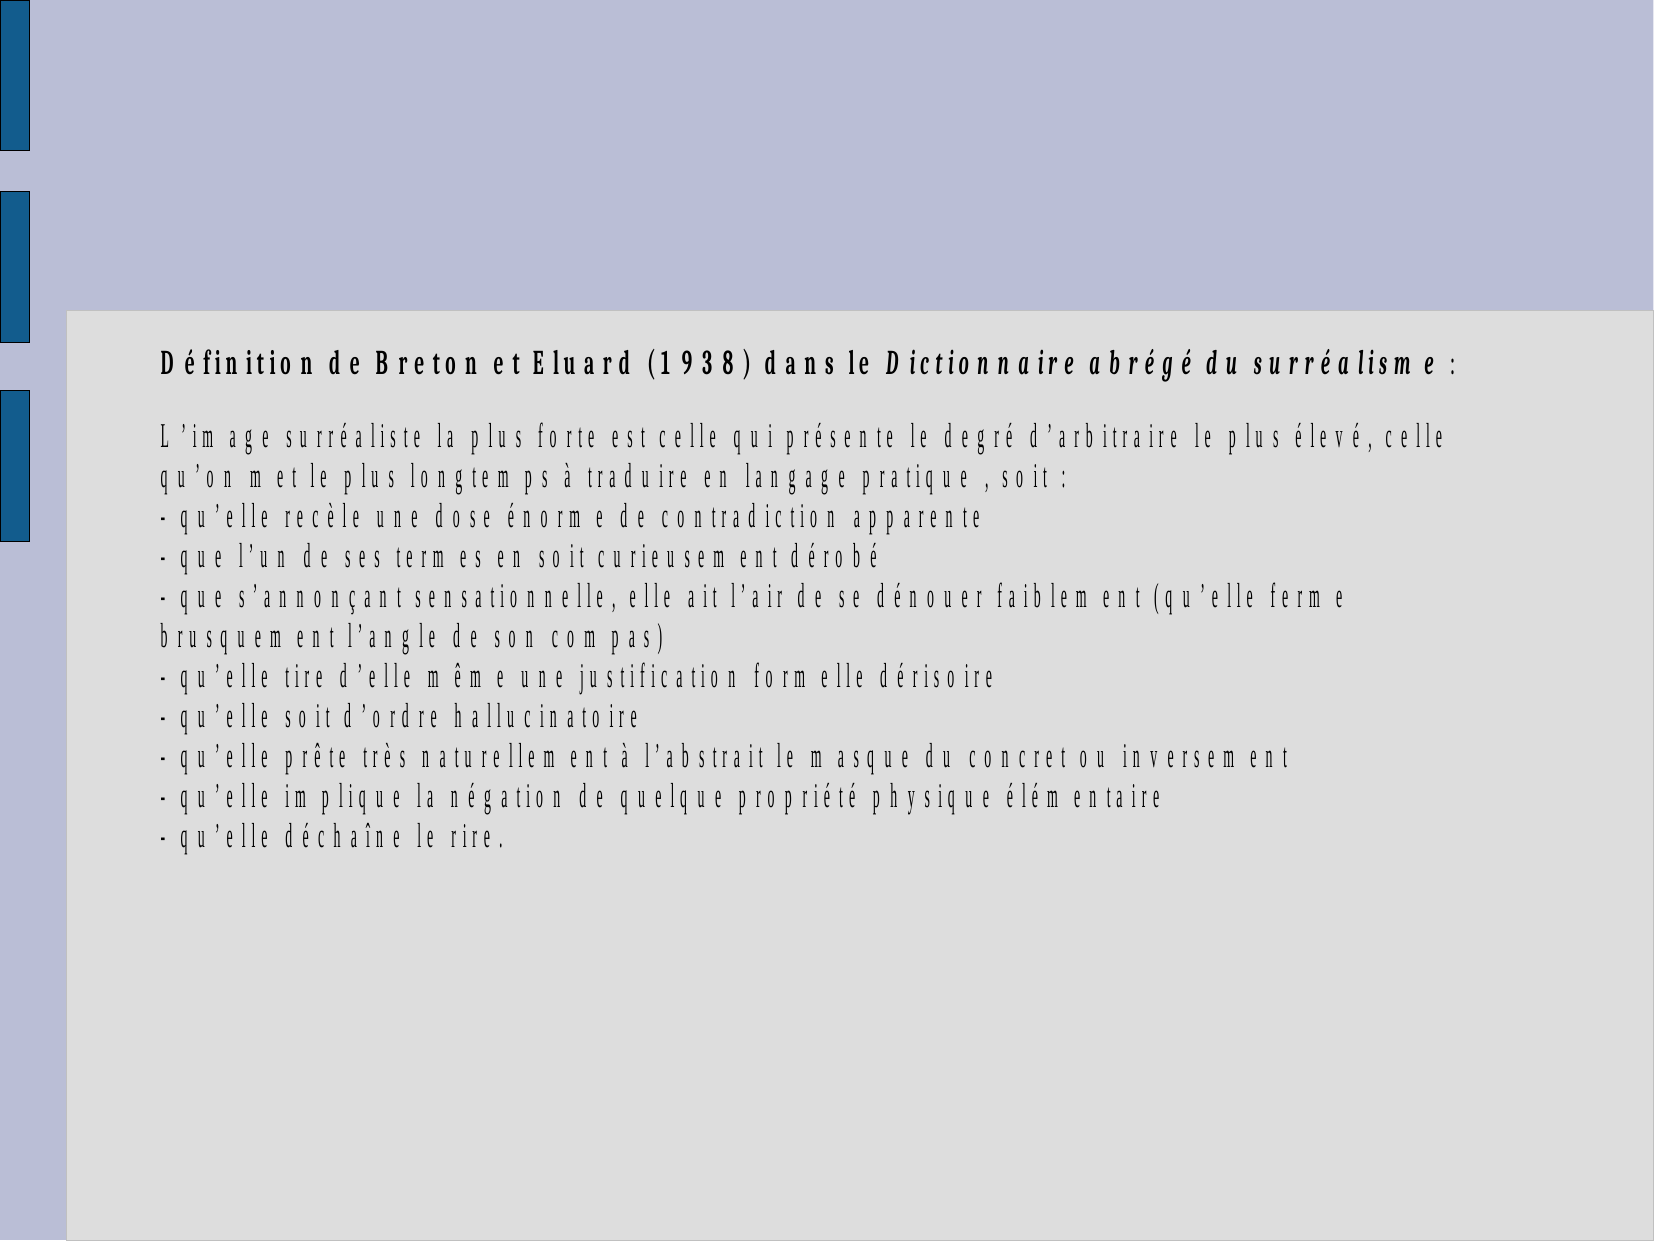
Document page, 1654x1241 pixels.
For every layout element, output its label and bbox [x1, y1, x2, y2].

picture [160, 341, 1477, 857]
